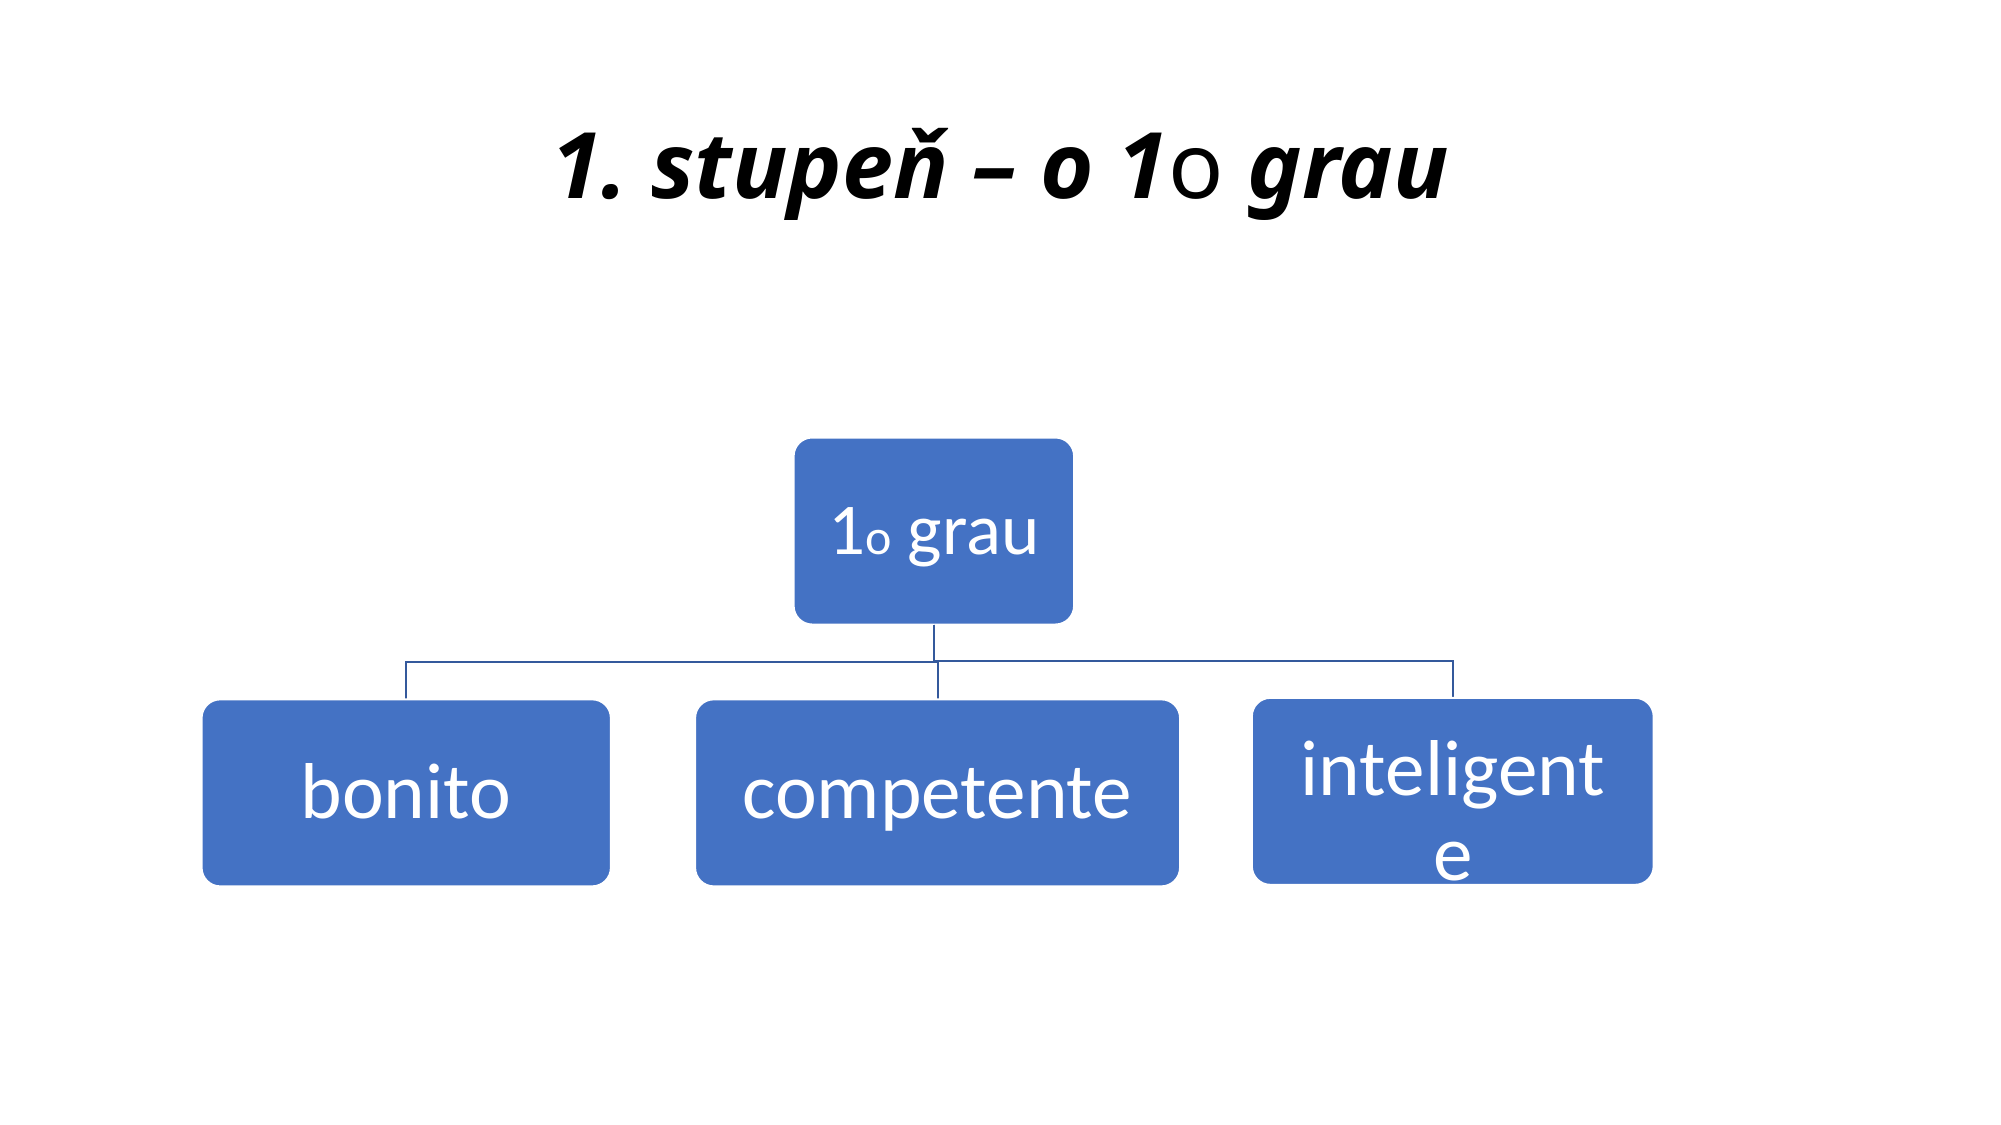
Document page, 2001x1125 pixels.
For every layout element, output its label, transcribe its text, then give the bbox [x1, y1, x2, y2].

text_box 1o grau [793, 437, 1075, 625]
text_box bonito [201, 699, 611, 887]
list [137, 299, 1863, 1014]
title 1. stupeň – o 1o grau [137, 59, 1863, 278]
text_box competente [695, 699, 1181, 887]
text_box inteligente [1251, 697, 1654, 885]
